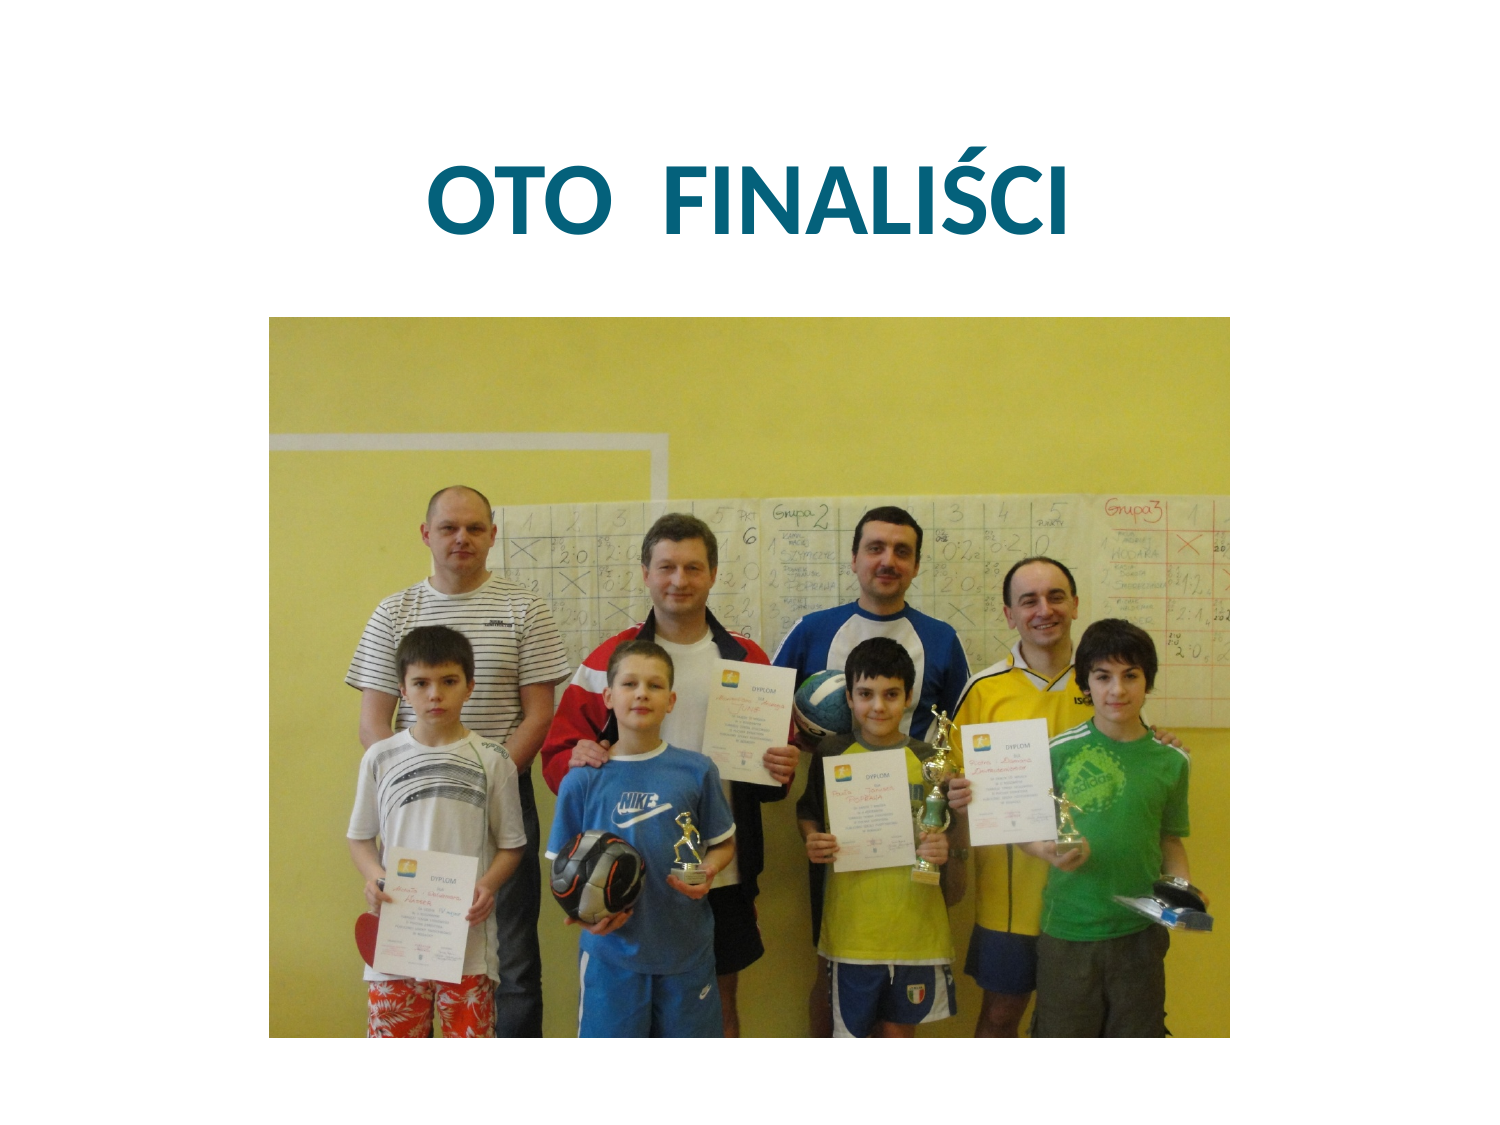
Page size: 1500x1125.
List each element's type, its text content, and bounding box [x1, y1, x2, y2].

title OTO FINALIŚCI [75, 115, 1425, 303]
picture [269, 317, 1230, 1038]
